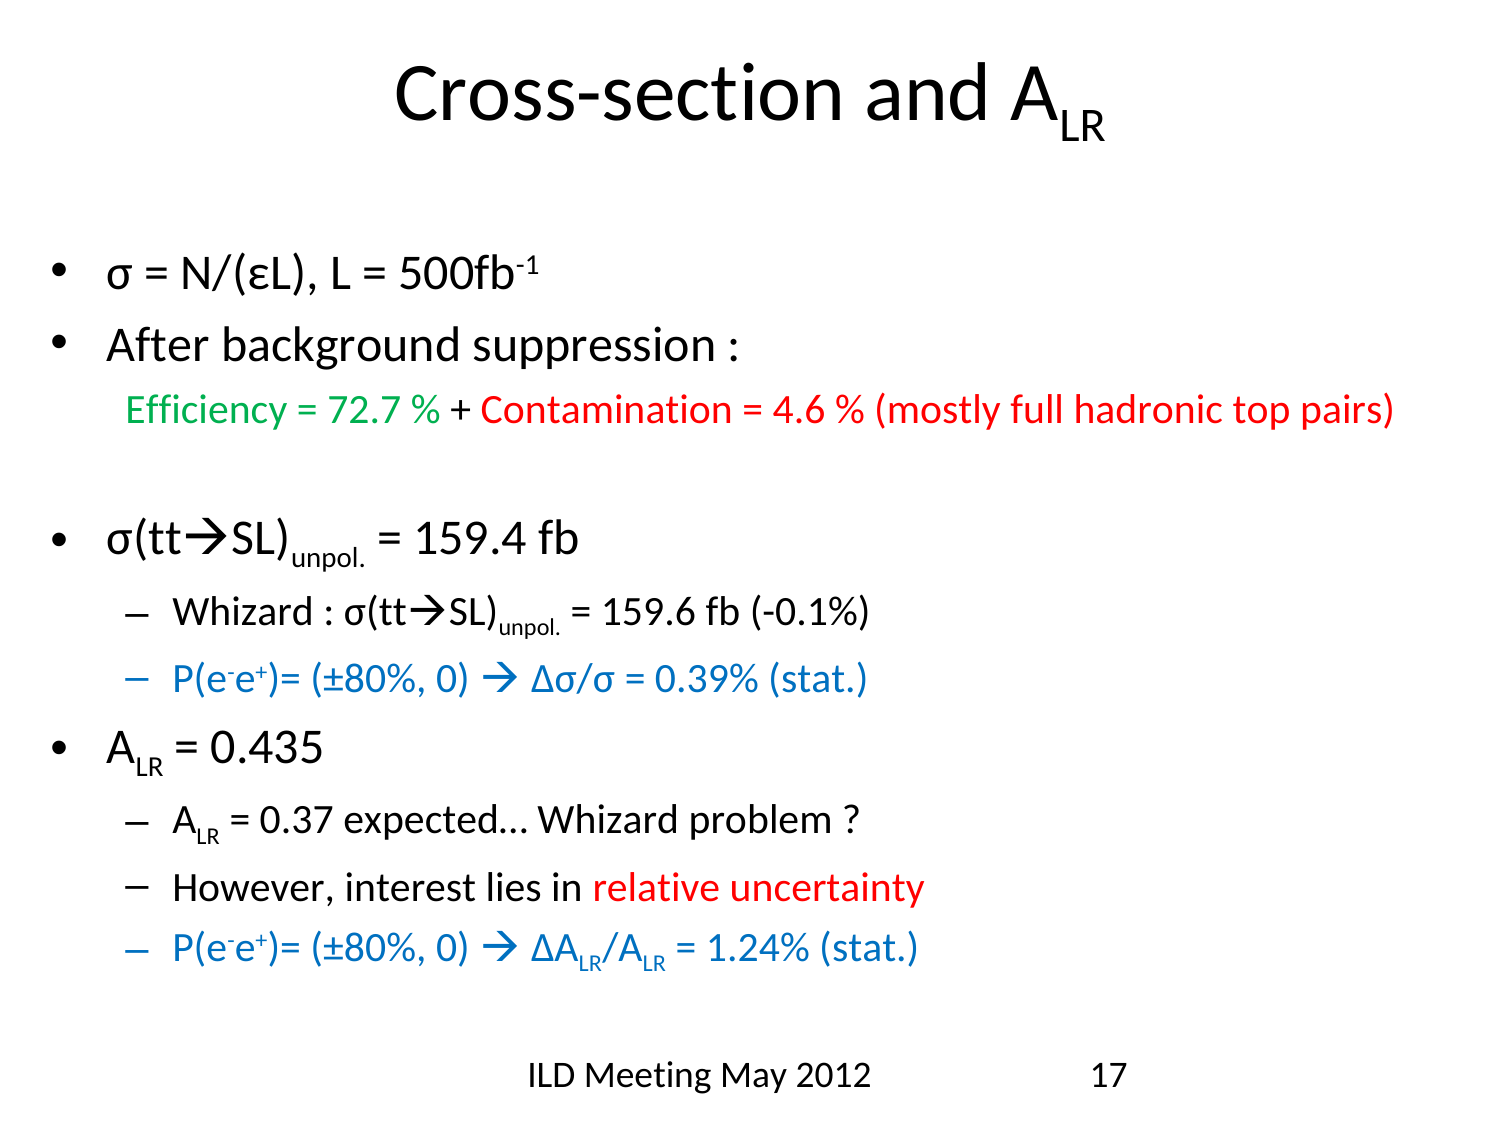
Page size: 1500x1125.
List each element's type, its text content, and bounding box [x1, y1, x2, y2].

title Cross-section and ALR [75, 0, 1426, 188]
list σ = N/(εL), L = 500fb-1 After background suppression : Efficiency = 72.7 % + Contamination = 4.6 % (mostly full hadronic top pairs) σ(ttSL)unpol. = 159.4 fb Whizard : σ(ttSL)unpol. = 159.6 fb (-0.1%) P(e-e+)= (±80%, 0)  Δσ/σ = 0.39% (stat.) ALR = 0.435 ALR = 0.37 expected… Whizard problem ? However, interest lies in relative uncertainty P(e-e+)= (±80%, 0)  ΔALR/ALR = 1.24% (stat.) [35, 231, 1465, 1047]
